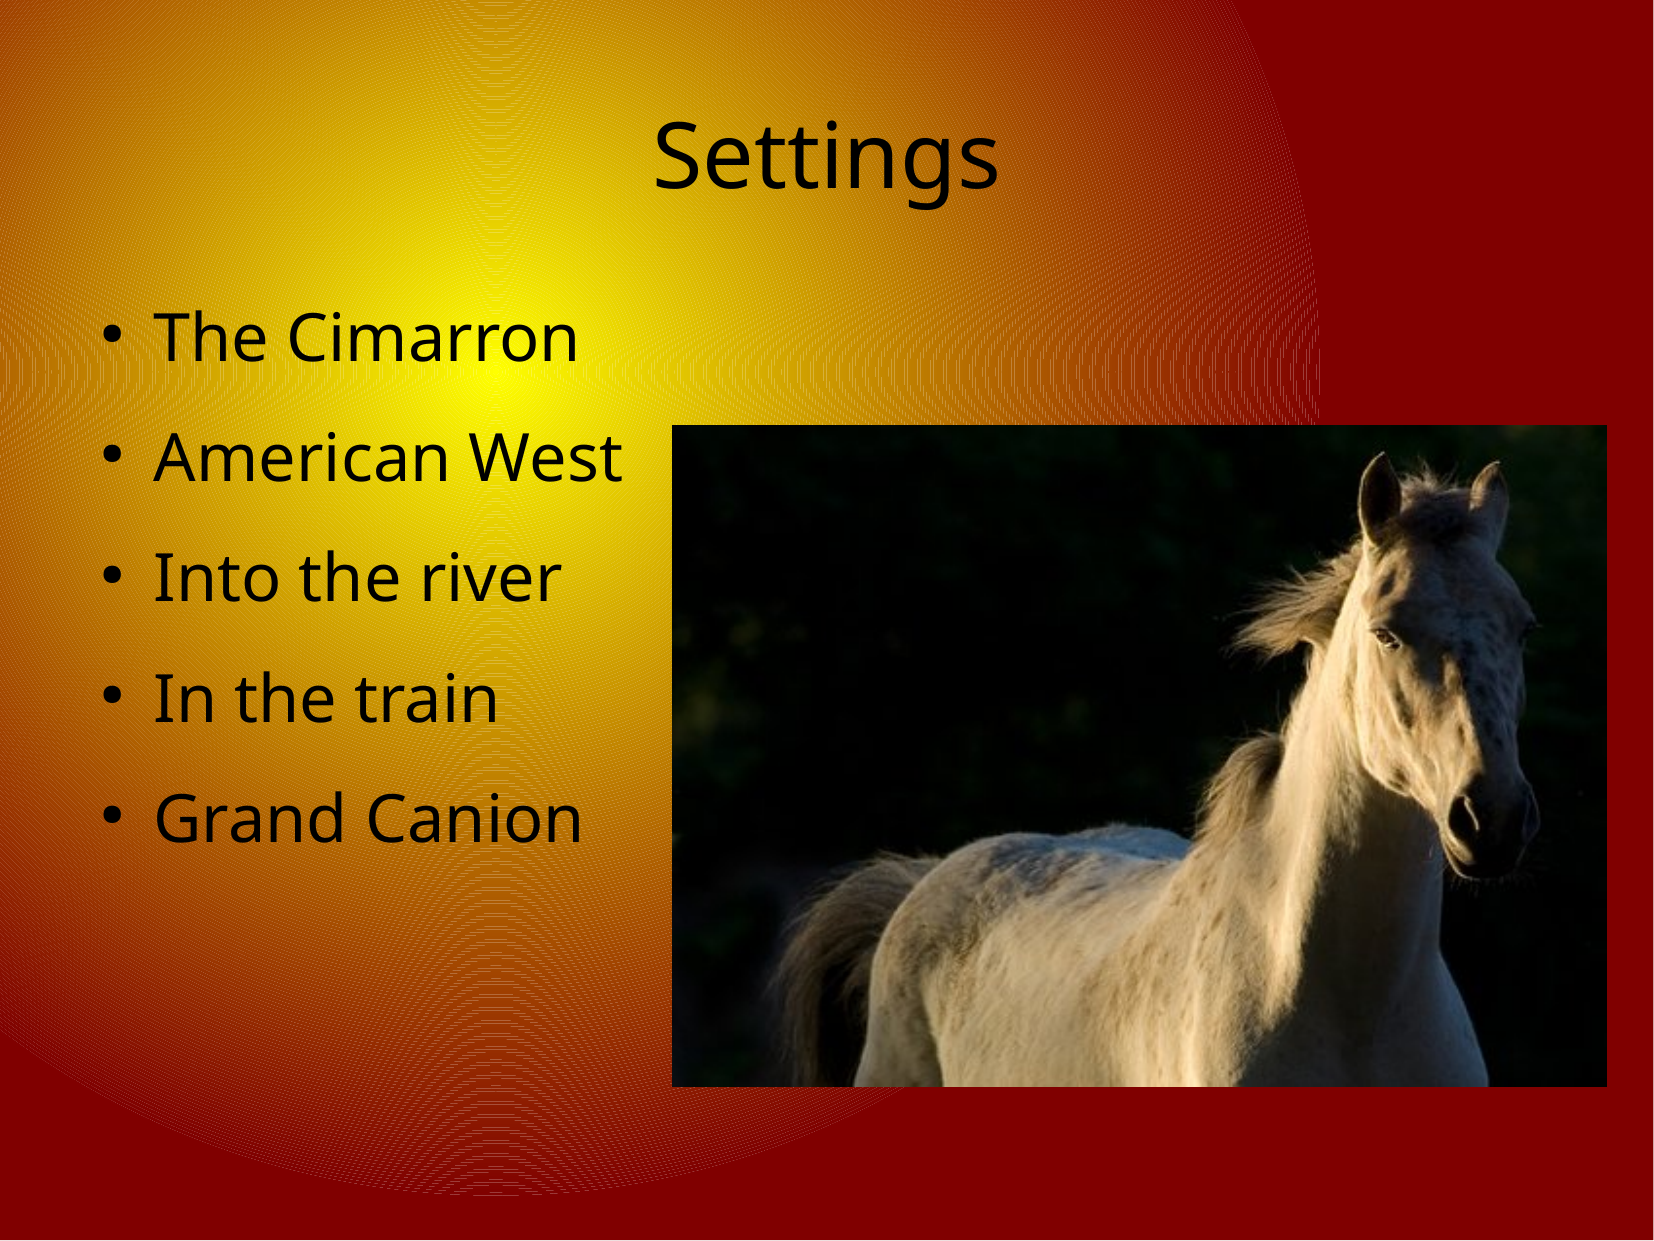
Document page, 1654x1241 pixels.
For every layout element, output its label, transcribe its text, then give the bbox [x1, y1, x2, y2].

title Settings [82, 49, 1571, 257]
picture [672, 425, 1607, 1087]
list The Cimarron American West Into the river In the train Grand Canion [82, 290, 1571, 1010]
